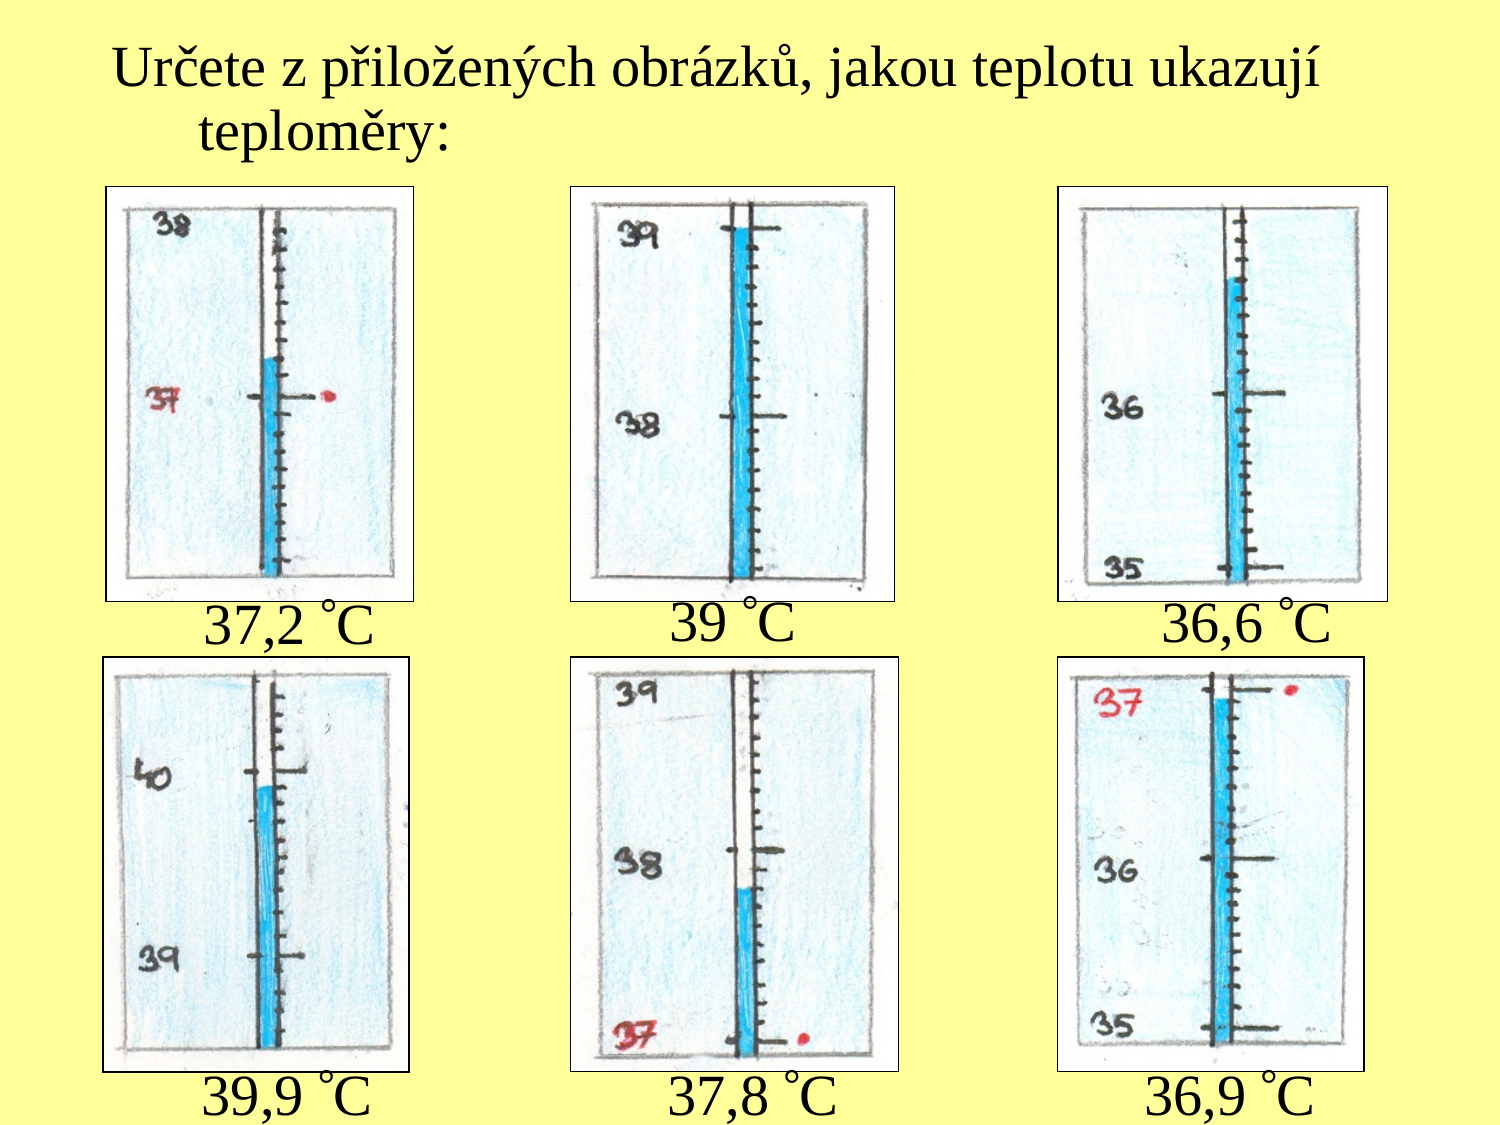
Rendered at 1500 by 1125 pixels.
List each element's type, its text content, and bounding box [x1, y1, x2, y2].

picture [1058, 187, 1387, 601]
picture [106, 187, 413, 601]
text_box 37,8 C [652, 1055, 853, 1125]
text_box 39 C [654, 581, 812, 662]
text_box Určete z přiložených obrázků, jakou teplotu ukazují teploměry: [97, 26, 1351, 172]
text_box 39,9 C [186, 1055, 397, 1125]
picture [571, 187, 894, 601]
picture [1058, 657, 1363, 1071]
picture [571, 657, 898, 1071]
text_box 36,6 C [1146, 583, 1348, 664]
text_box 37,2 C [189, 584, 390, 665]
picture [103, 657, 409, 1072]
text_box 36,9 C [1129, 1055, 1330, 1125]
